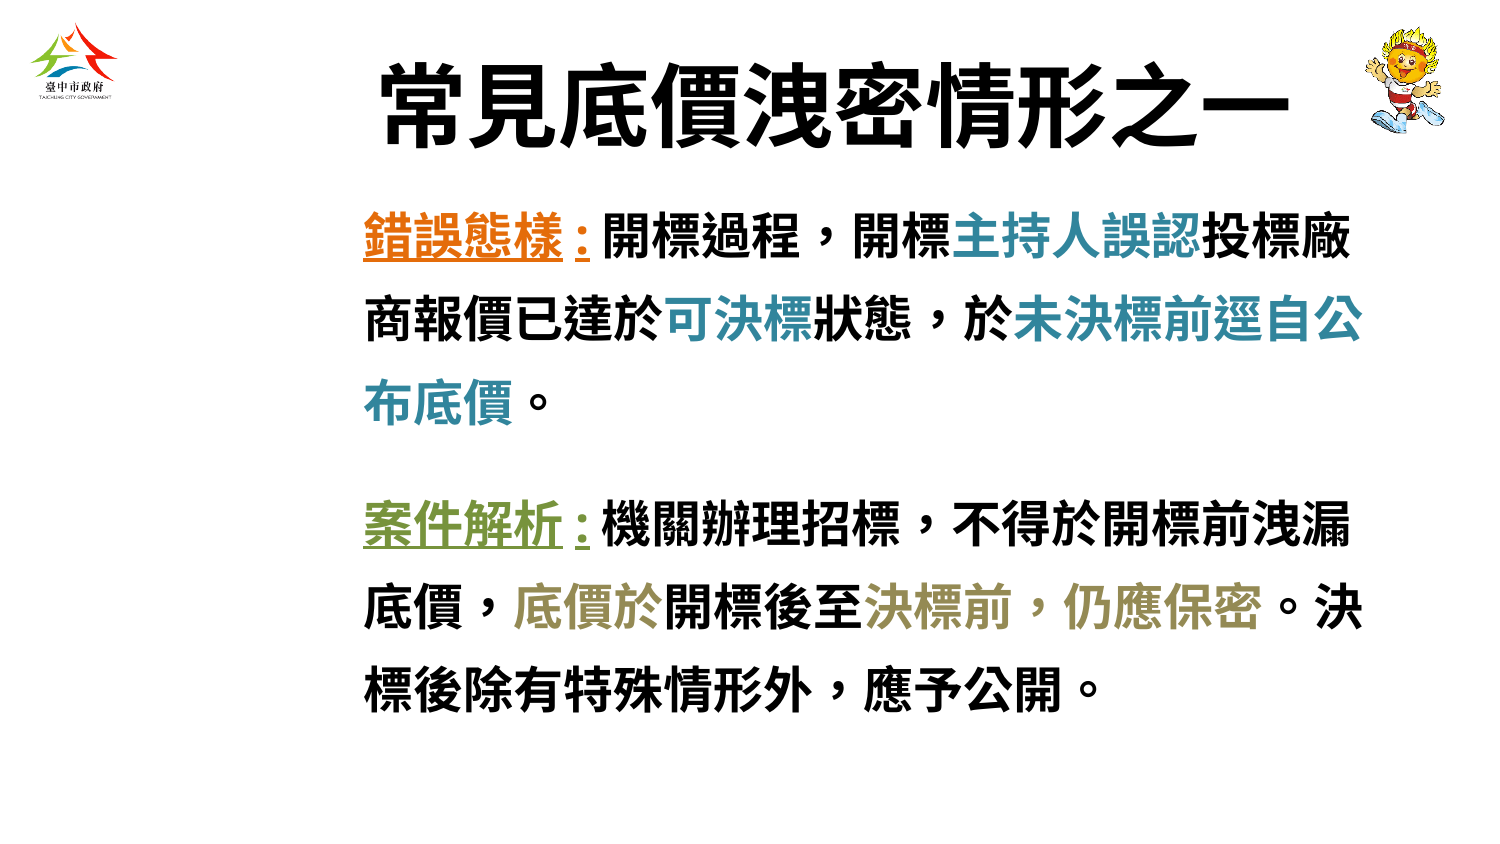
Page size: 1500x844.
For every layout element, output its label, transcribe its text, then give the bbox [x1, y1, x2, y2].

title 常見底價洩密情形之一 [360, 33, 1426, 175]
list 錯誤態樣:開標過程，開標主持人誤認投標廠商報價已達於可決標狀態，於未決標前逕自公布底價。 案件解析:機關辦理招標，不得於開標前洩漏底價，底價於開標後至決標前，仍應保密。決標後除有特殊情形外，應予公開。 [348, 173, 1414, 753]
